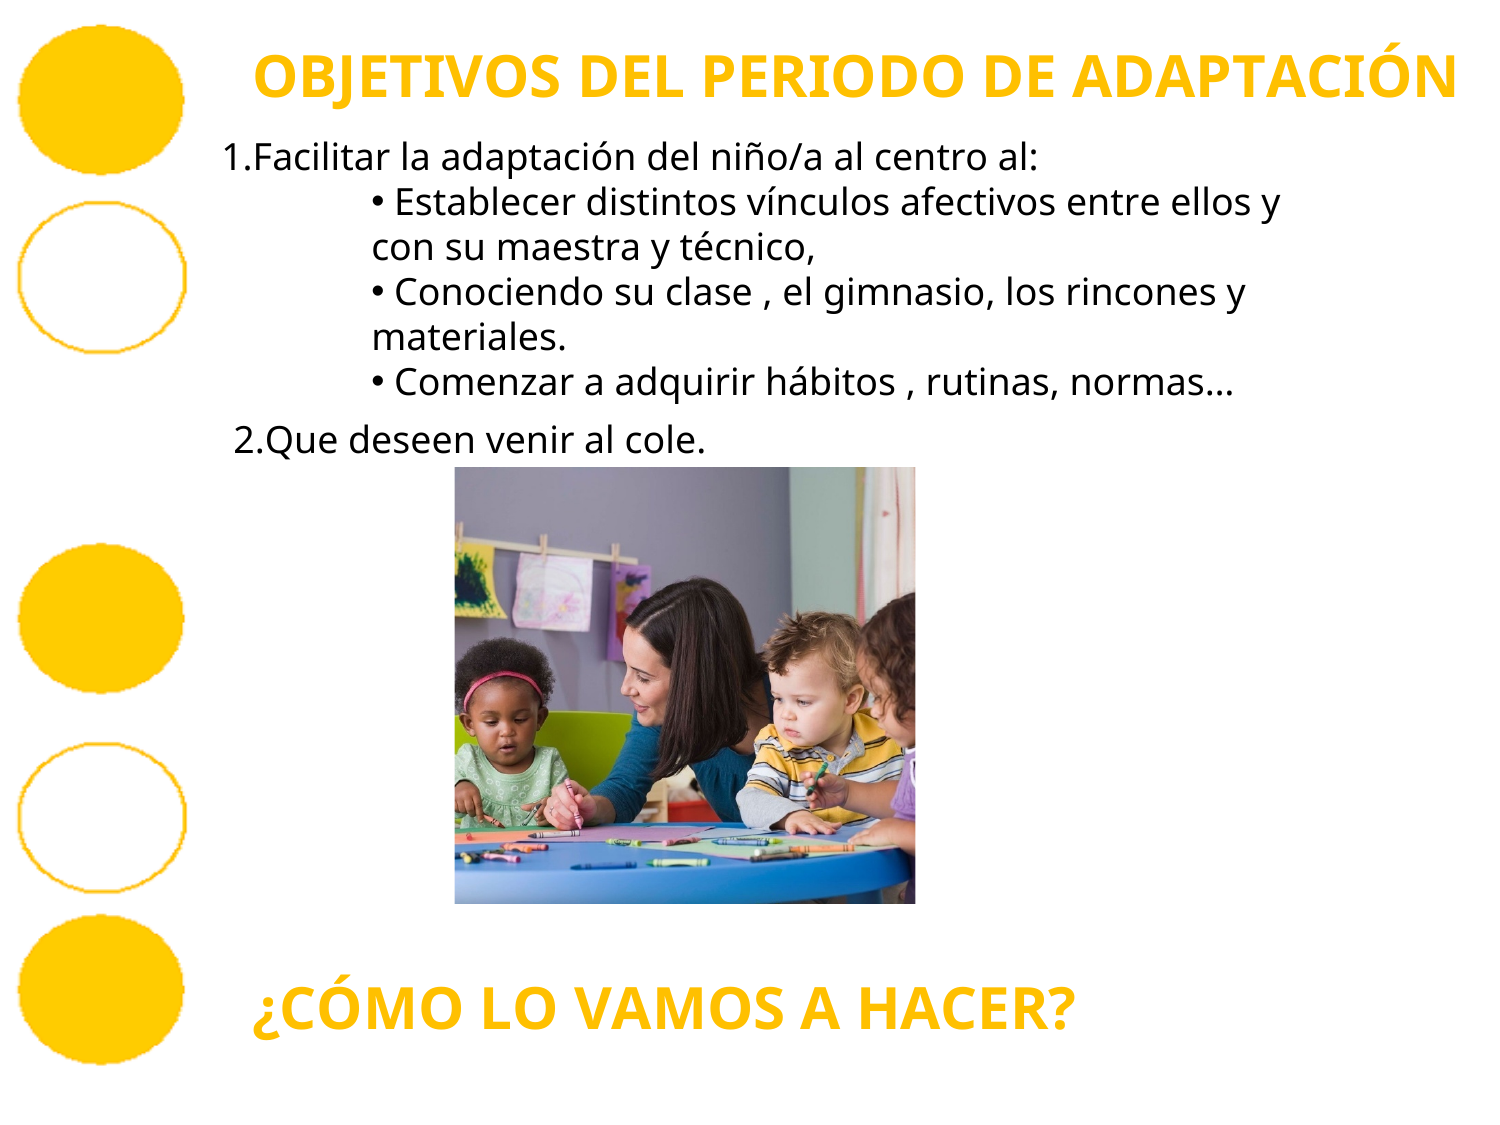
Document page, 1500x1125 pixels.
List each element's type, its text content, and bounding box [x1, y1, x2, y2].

text_box 1.Facilitar la adaptación del niño/a al centro al: Establecer distintos vínculos afectivos entre ellos y con su maestra y técnico, Conociendo su clase , el gimnasio, los rincones y materiales. Comenzar a adquirir hábitos , rutinas, normas… [206, 125, 1388, 411]
text_box OBJETIVOS DEL PERIODO DE ADAPTACIÓN [237, 31, 1500, 117]
picture [454, 467, 916, 904]
chart [0, 0, 216, 1075]
text_box ¿CÓMO LO VAMOS A HACER? [237, 964, 1500, 1050]
text_box 2.Que deseen venir al cole. [218, 408, 1400, 470]
